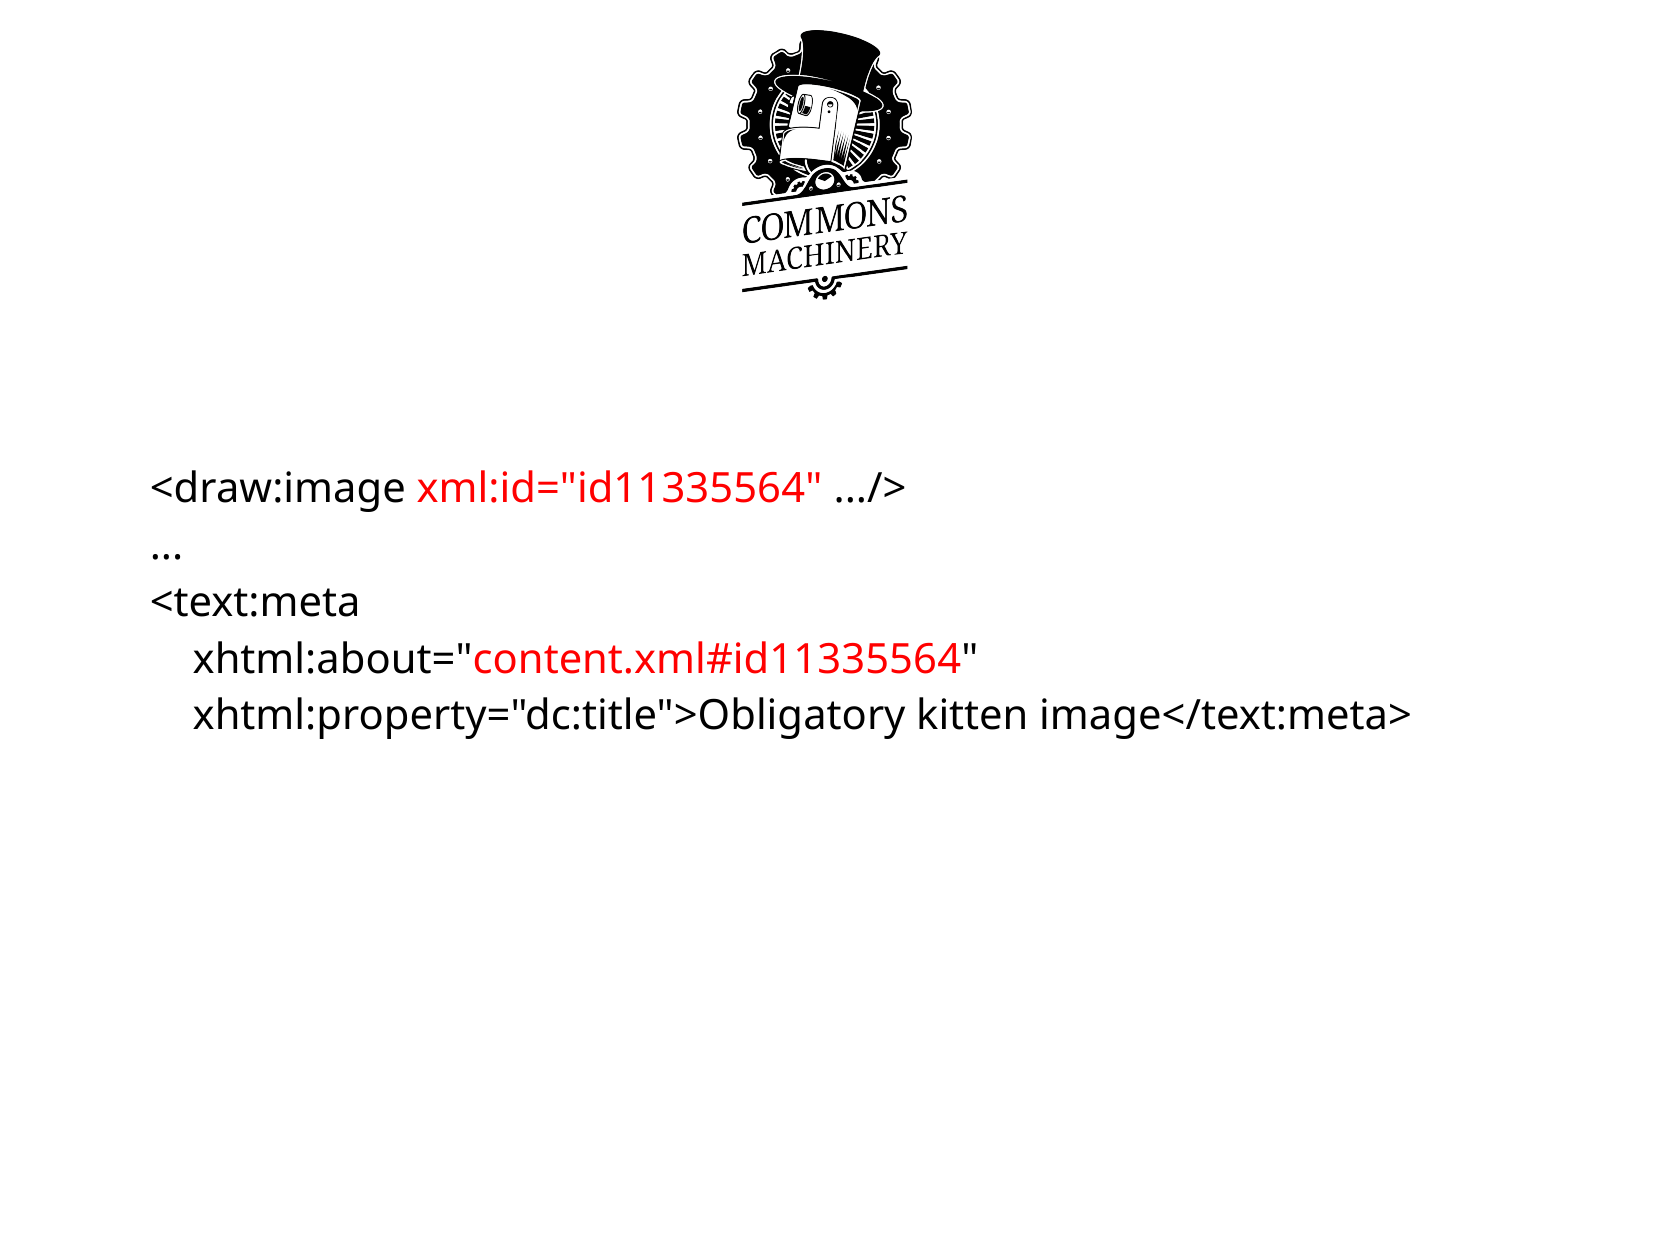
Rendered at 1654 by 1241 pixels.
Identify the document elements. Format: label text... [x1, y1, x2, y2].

picture [737, 30, 912, 300]
text_box <draw:image xml:id="id11335564" .../> ... <text:meta xhtml:about="content.xml#id11335564" xhtml:property="dc:title">Obligatory kitten image</text:meta> [135, 450, 1516, 811]
